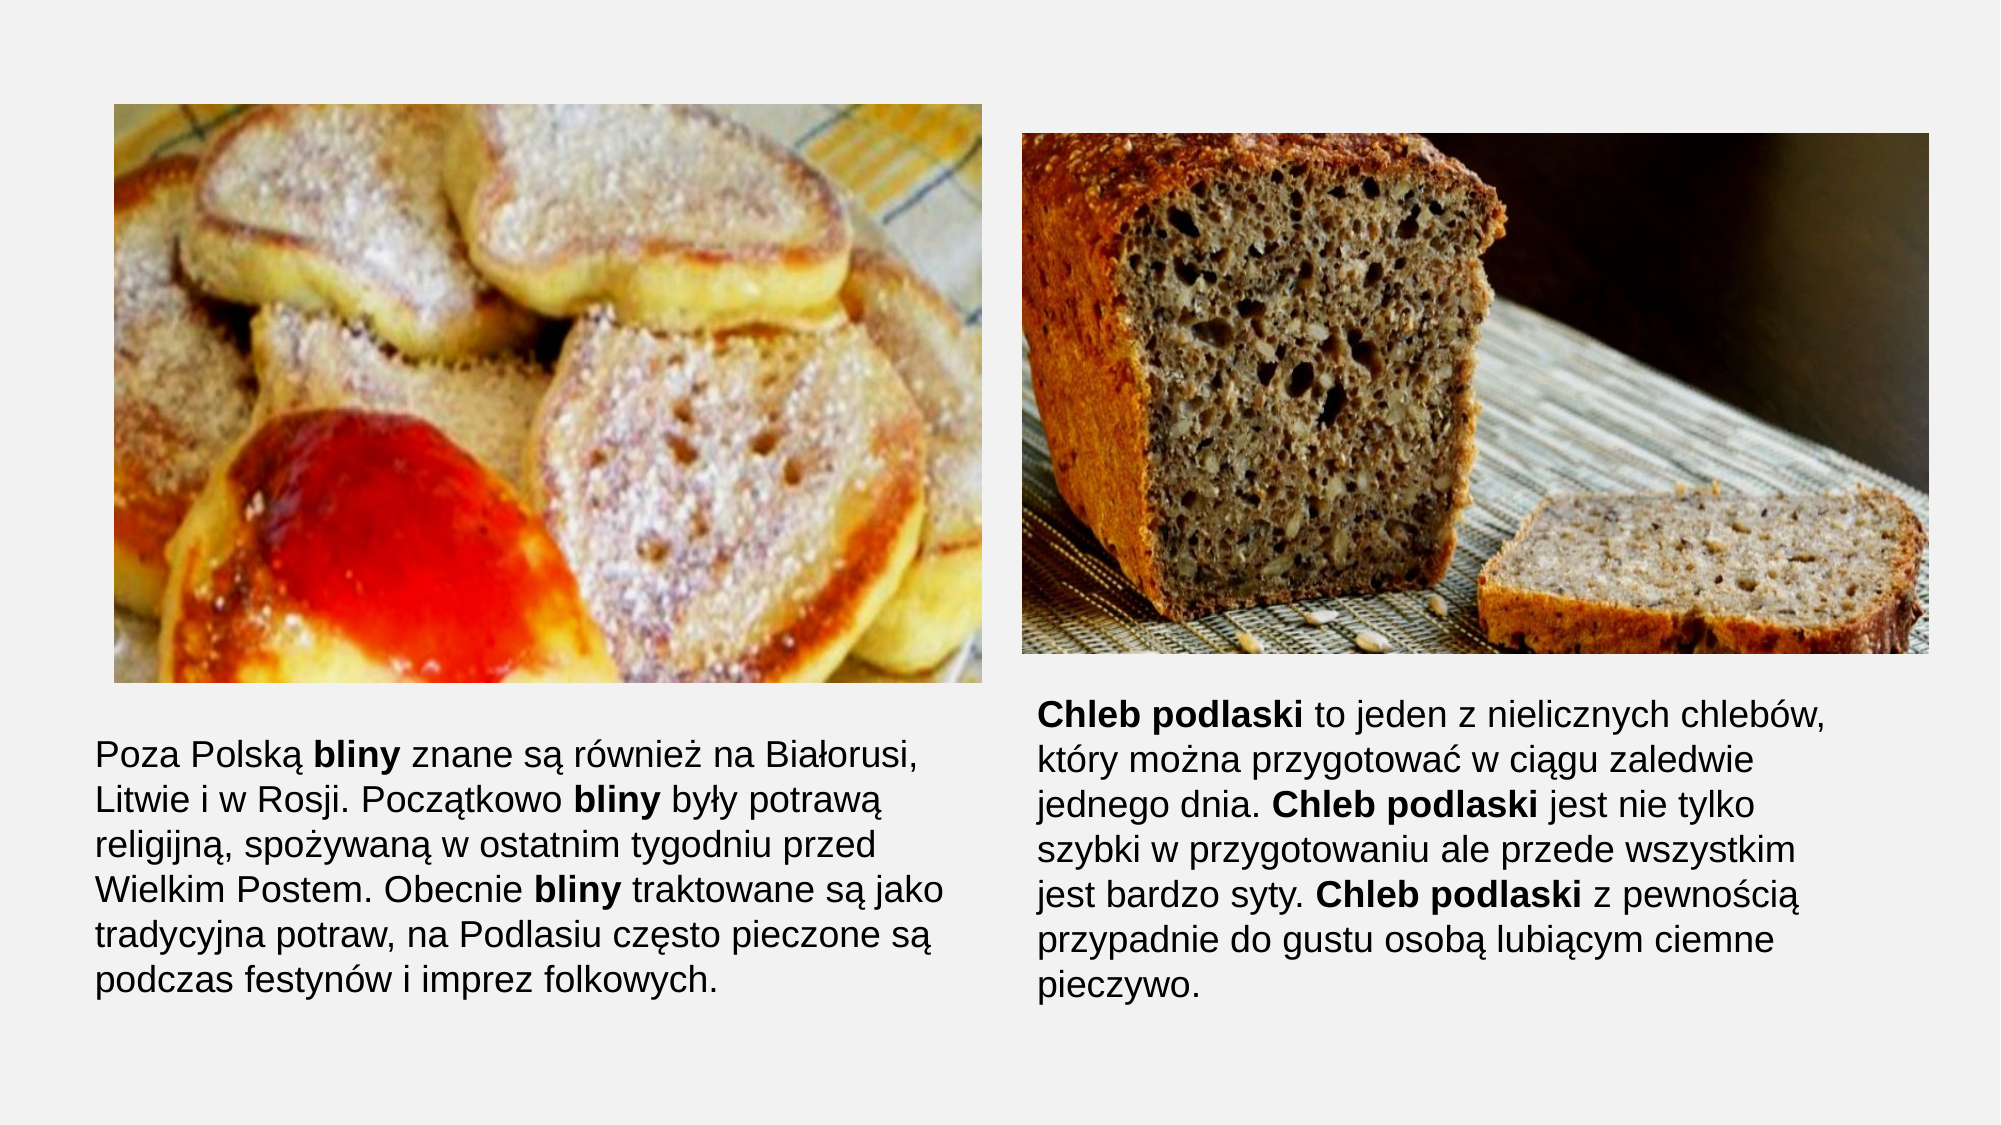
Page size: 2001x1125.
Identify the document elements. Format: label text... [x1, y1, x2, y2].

text_box Poza Polską bliny znane są również na Białorusi, Litwie i w Rosji. Początkowo bliny były potrawą religijną, spożywaną w ostatnim tygodniu przed Wielkim Postem. Obecnie bliny traktowane są jako tradycyjna potraw, na Podlasiu często pieczone są podczas festynów i imprez folkowych. [79, 723, 982, 1008]
picture [1022, 133, 1929, 654]
picture [114, 104, 982, 683]
text_box Chleb podlaski to jeden z nielicznych chlebów, który można przygotować w ciągu zaledwie jednego dnia. Chleb podlaski jest nie tylko szybki w przygotowaniu ale przede wszystkim jest bardzo syty. Chleb podlaski z pewnością przypadnie do gustu osobą lubiącym ciemne pieczywo. [1022, 682, 1854, 1058]
